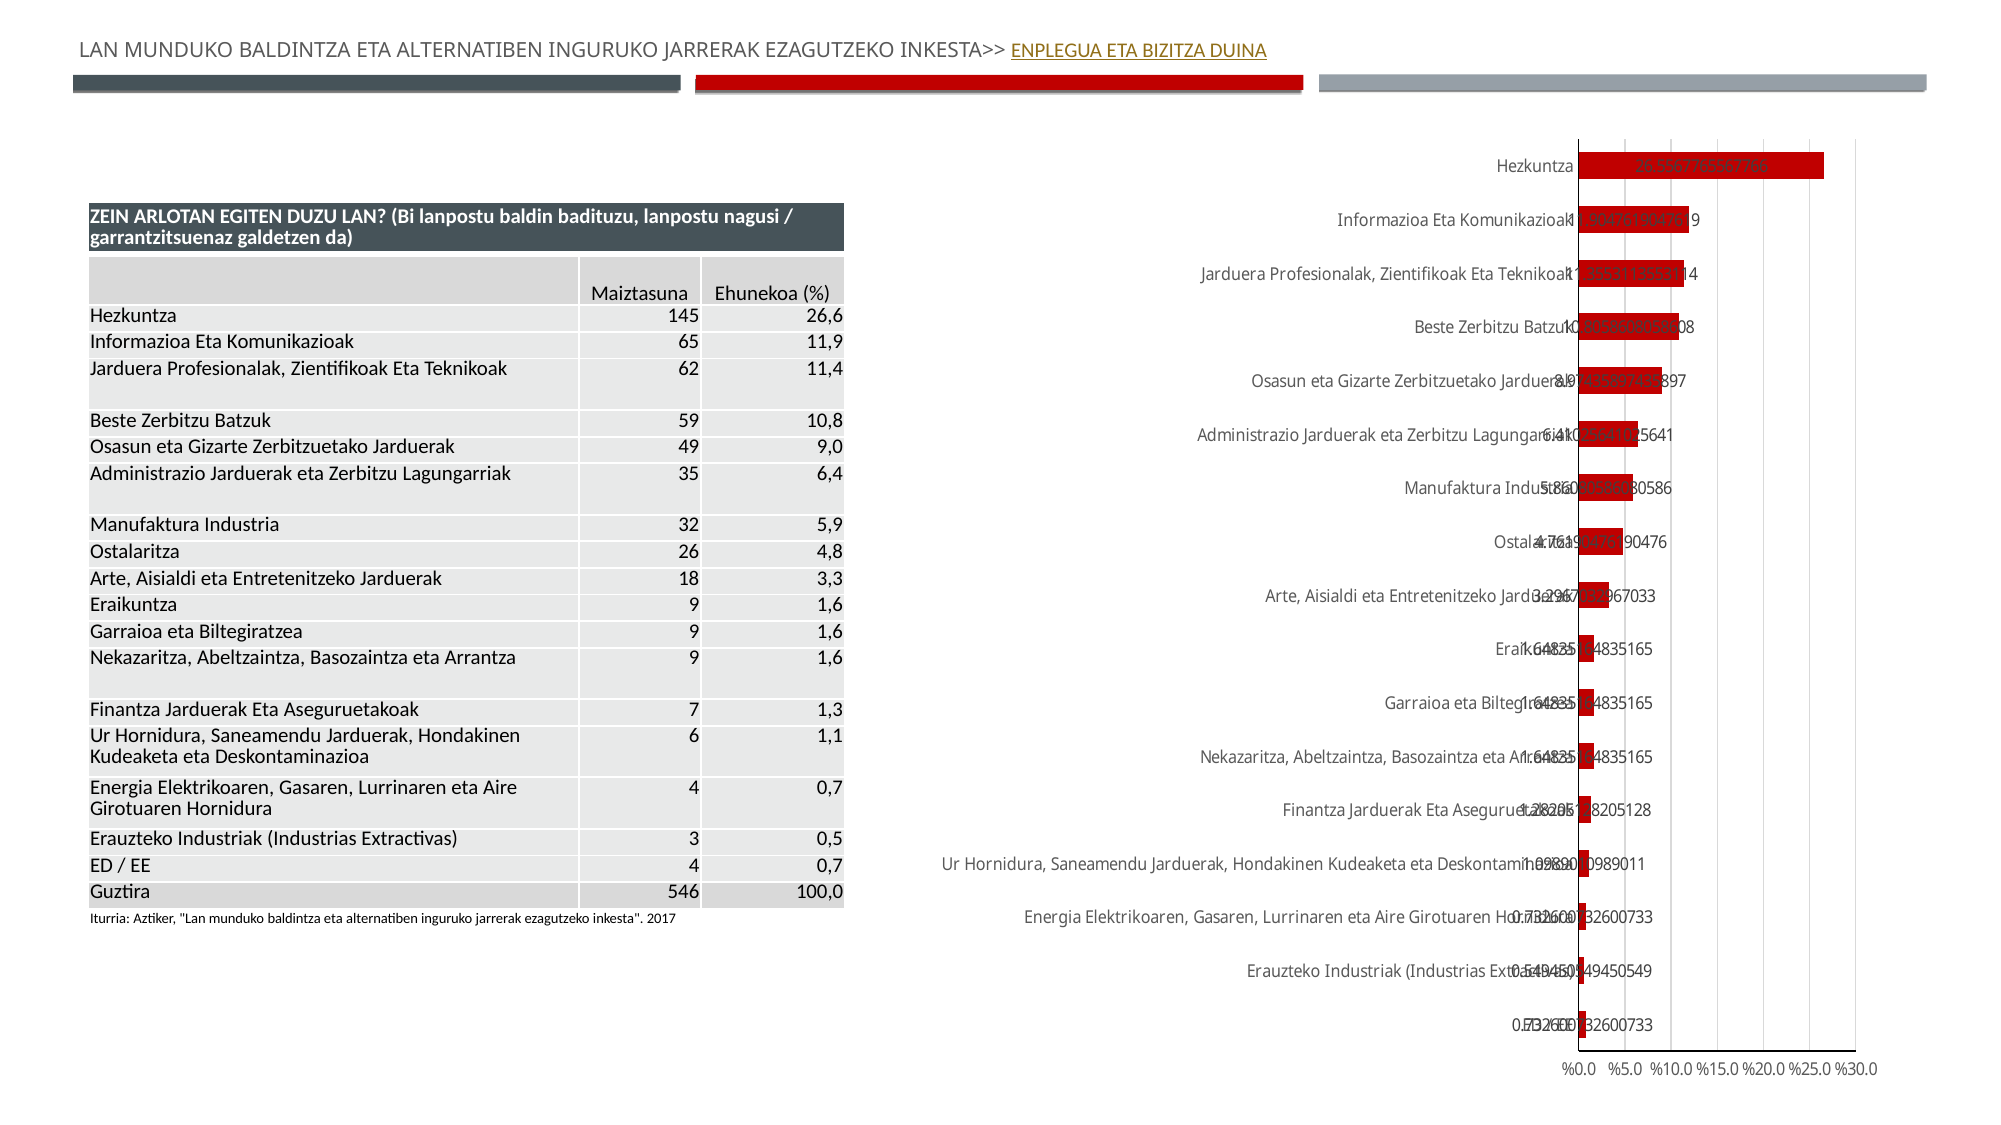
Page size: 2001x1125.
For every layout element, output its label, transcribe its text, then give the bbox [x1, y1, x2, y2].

table_cell Finantza Jarduerak Eta Aseguruetakoak [89, 700, 578, 725]
table_cell 100,0 [702, 883, 844, 908]
table_cell Hezkuntza [89, 306, 578, 331]
table_cell Manufaktura Industria [89, 516, 578, 540]
table_cell Energia Elektrikoaren, Gasaren, Lurrinaren eta Aire Girotuaren Hornidura [89, 778, 578, 828]
table_cell Ostalaritza [89, 542, 578, 567]
table_cell 4 [580, 778, 700, 828]
table_cell Garraioa eta Biltegiratzea [89, 622, 578, 647]
table_cell Osasun eta Gizarte Zerbitzuetako Jarduerak [89, 438, 578, 462]
table_cell 4 [580, 856, 700, 881]
table_cell Administrazio Jarduerak eta Zerbitzu Lagungarriak [89, 464, 578, 514]
table_cell 4,8 [702, 542, 844, 567]
table_cell Informazioa Eta Komunikazioak [89, 333, 578, 358]
table_cell Beste Zerbitzu Batzuk [89, 411, 578, 436]
table_cell 145 [580, 306, 700, 331]
text_box LAN MUNDUKO BALDINTZA ETA ALTERNATIBEN INGURUKO JARRERAK EZAGUTZEKO INKESTA>> ENPLEGUA ETA BIZITZA DUINA [64, 29, 1926, 69]
table_cell 32 [580, 516, 700, 540]
table_cell 1,1 [702, 727, 844, 776]
table_cell 9 [580, 649, 700, 698]
table_cell 9 [580, 622, 700, 647]
table_cell 1,3 [702, 700, 844, 725]
table_cell 11,4 [702, 359, 844, 409]
table_cell Jarduera Profesionalak, Zientifikoak Eta Teknikoak [89, 359, 578, 409]
table_cell Ehunekoa (%) [702, 257, 844, 304]
table_cell 0,7 [702, 856, 844, 881]
table_cell Arte, Aisialdi eta Entretenitzeko Jarduerak [89, 569, 578, 594]
table_header ZEIN ARLOTAN EGITEN DUZU LAN? (Bi lanpostu baldin badituzu, lanpostu nagusi / garrantzitsuenaz galdetzen da) [89, 203, 844, 251]
table_cell 1,6 [702, 622, 844, 647]
table_cell Erauzteko Industriak (Industrias Extractivas) [89, 830, 578, 855]
chart [941, 119, 1895, 1100]
table_cell [89, 257, 578, 304]
table_cell 3,3 [702, 569, 844, 594]
table_cell 5,9 [702, 516, 844, 540]
table_cell 6 [580, 727, 700, 776]
table_cell 9,0 [702, 438, 844, 462]
table_cell 1,6 [702, 595, 844, 620]
table_cell 3 [580, 830, 700, 855]
table_cell ED / EE [89, 856, 578, 881]
table_cell 35 [580, 464, 700, 514]
table_cell 59 [580, 411, 700, 436]
table_cell 11,9 [702, 333, 844, 358]
table_cell 65 [580, 333, 700, 358]
table_cell Nekazaritza, Abeltzaintza, Basozaintza eta Arrantza [89, 649, 578, 698]
table_cell 26 [580, 542, 700, 567]
table_cell Ur Hornidura, Saneamendu Jarduerak, Hondakinen Kudeaketa eta Deskontaminazioa [89, 727, 578, 776]
table_cell Maiztasuna [580, 257, 700, 304]
table_cell Guztira [89, 883, 578, 908]
table_cell 18 [580, 569, 700, 594]
table_cell 1,6 [702, 649, 844, 698]
table_cell 7 [580, 700, 700, 725]
table_cell 6,4 [702, 464, 844, 514]
table_cell Iturria: Aztiker, "Lan munduko baldintza eta alternatiben inguruko jarrerak ezagutzeko inkesta". 2017 [89, 910, 844, 927]
table_cell 546 [580, 883, 700, 908]
table_cell 0,5 [702, 830, 844, 855]
table_cell Eraikuntza [89, 595, 578, 620]
table_cell 9 [580, 595, 700, 620]
table_cell 10,8 [702, 411, 844, 436]
table_cell 49 [580, 438, 700, 462]
table_cell 0,7 [702, 778, 844, 828]
table_cell 62 [580, 359, 700, 409]
table_cell 26,6 [702, 306, 844, 331]
